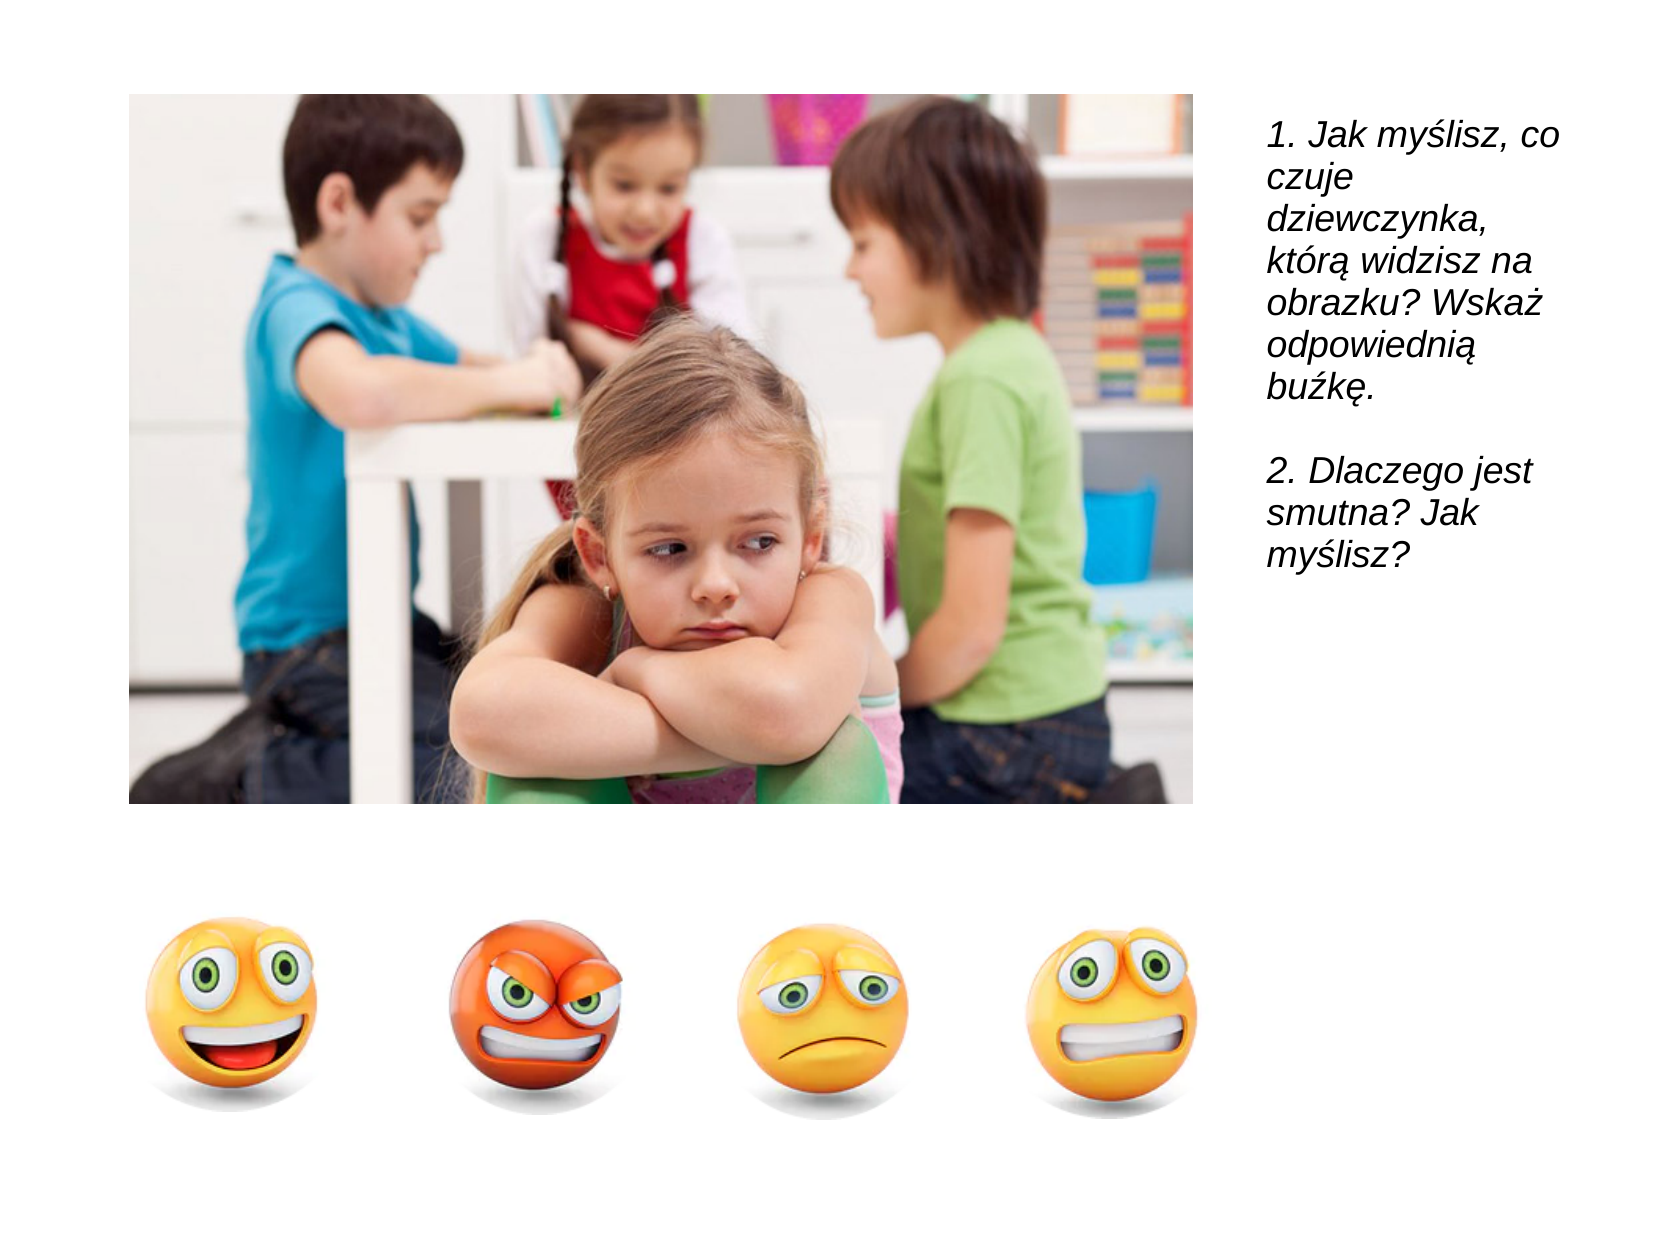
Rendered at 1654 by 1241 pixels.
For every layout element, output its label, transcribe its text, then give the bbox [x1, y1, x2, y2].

picture [714, 913, 934, 1120]
text_box 1. Jak myślisz, co czuje dziewczynka, którą widzisz na obrazku? Wskaż odpowiednią buźkę. 2. Dlaczego jest smutna? Jak myślisz? [1251, 106, 1583, 623]
picture [129, 94, 1193, 804]
picture [429, 906, 651, 1115]
picture [992, 909, 1227, 1119]
picture [113, 897, 347, 1112]
